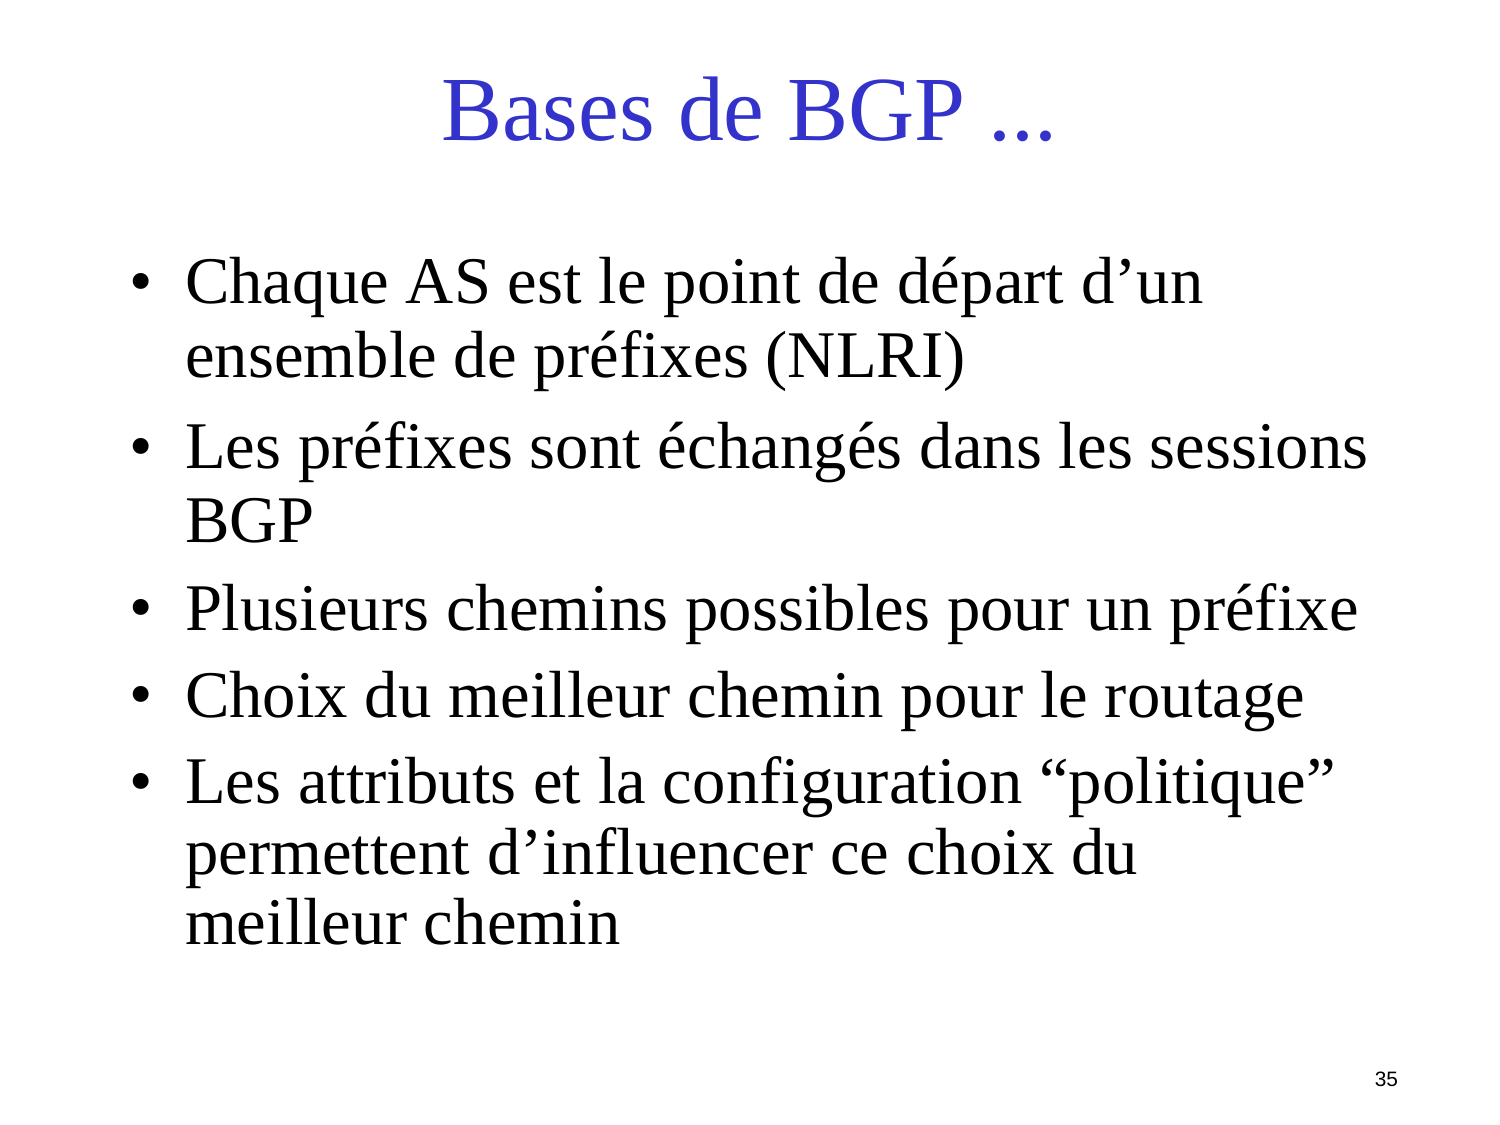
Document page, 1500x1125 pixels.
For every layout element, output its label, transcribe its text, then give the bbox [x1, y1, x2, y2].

text_box Chaque AS est le point de départ d’un ensemble de préfixes (NLRI) Les préfixes sont échangés dans les sessions BGP Plusieurs chemins possibles pour un préfixe Choix du meilleur chemin pour le routage Les attributs et la configuration “politique” permettent d’influencer ce choix du meilleur chemin [112, 237, 1388, 913]
text_box Bases de BGP ... [112, 50, 1388, 237]
